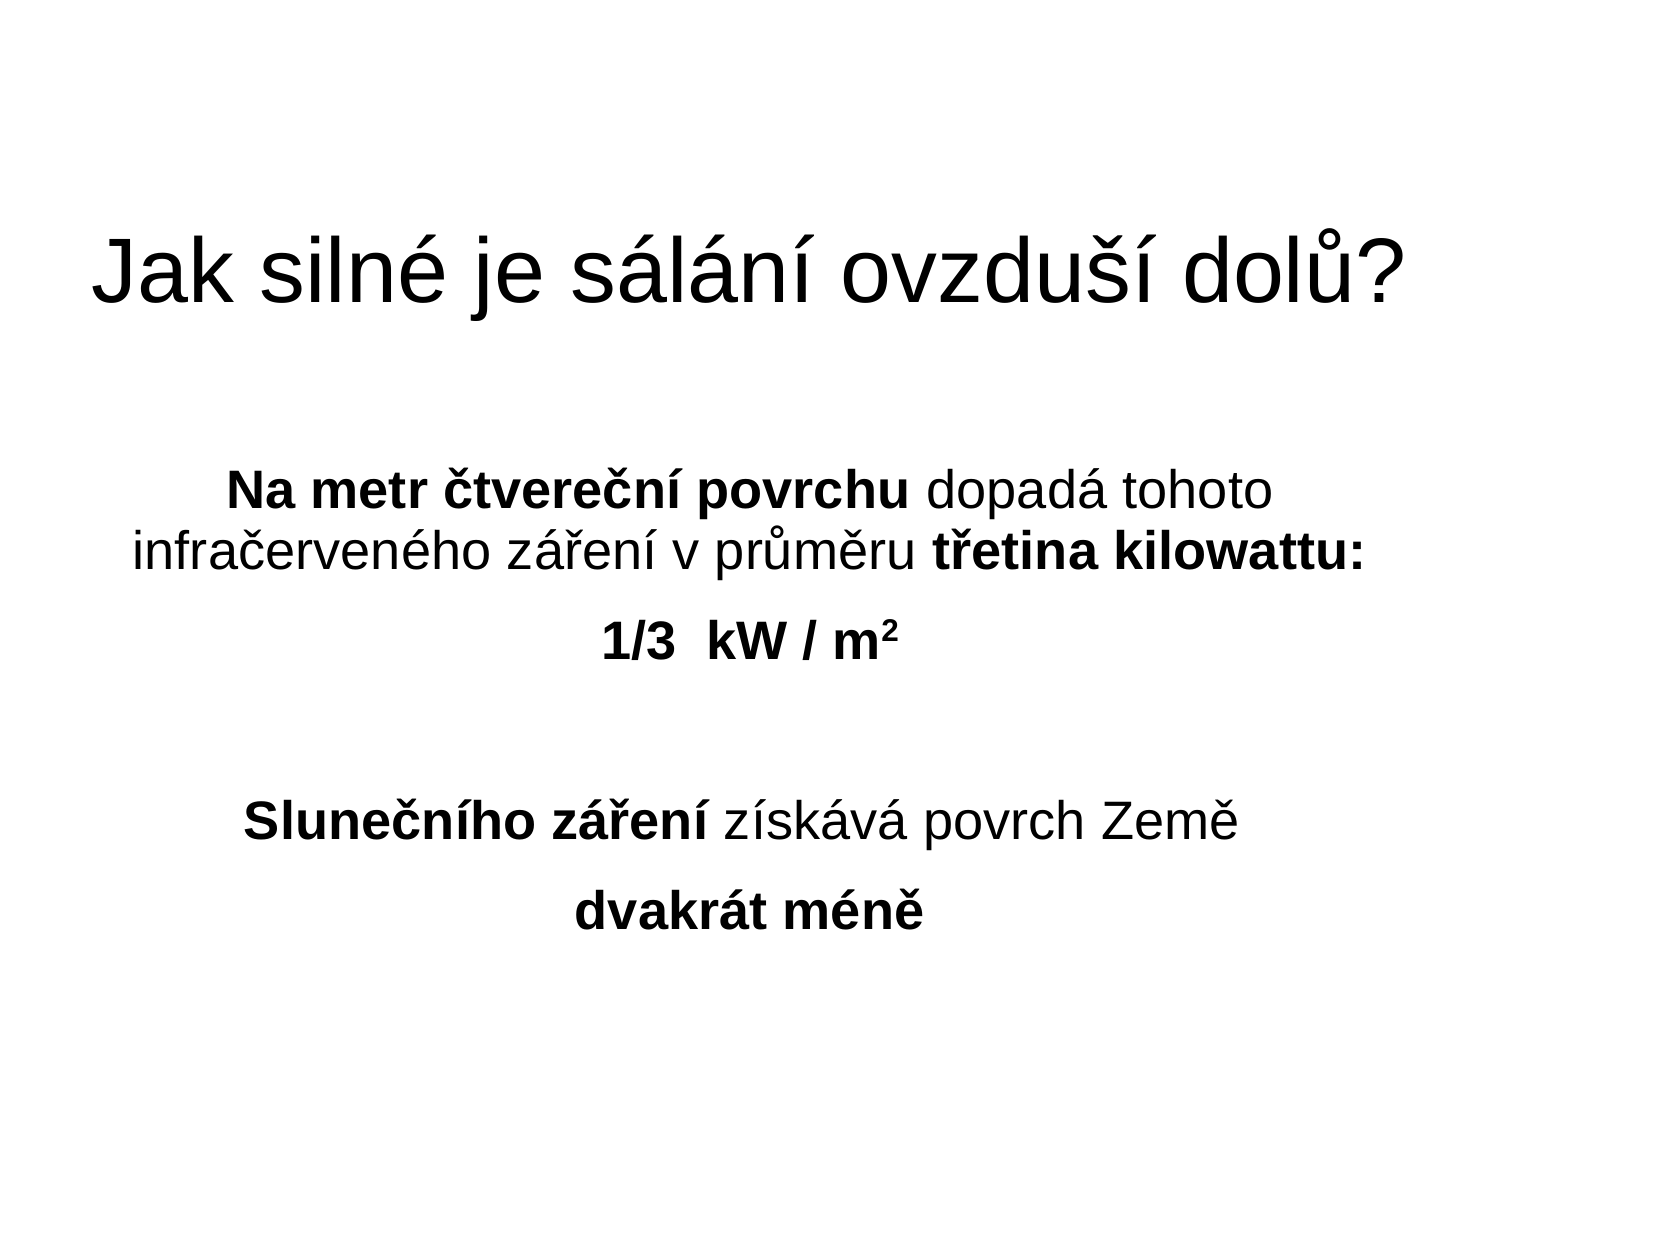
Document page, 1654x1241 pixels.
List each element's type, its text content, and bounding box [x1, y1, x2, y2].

title Jak silné je sálání ovzduší dolů? [75, 153, 1425, 389]
list Na metr čtvereční povrchu dopadá tohoto infračerveného záření v průměru třetina kilowattu: 1/3 kW / m2 Slunečního záření získává povrch Země dvakrát méně [75, 459, 1425, 1113]
